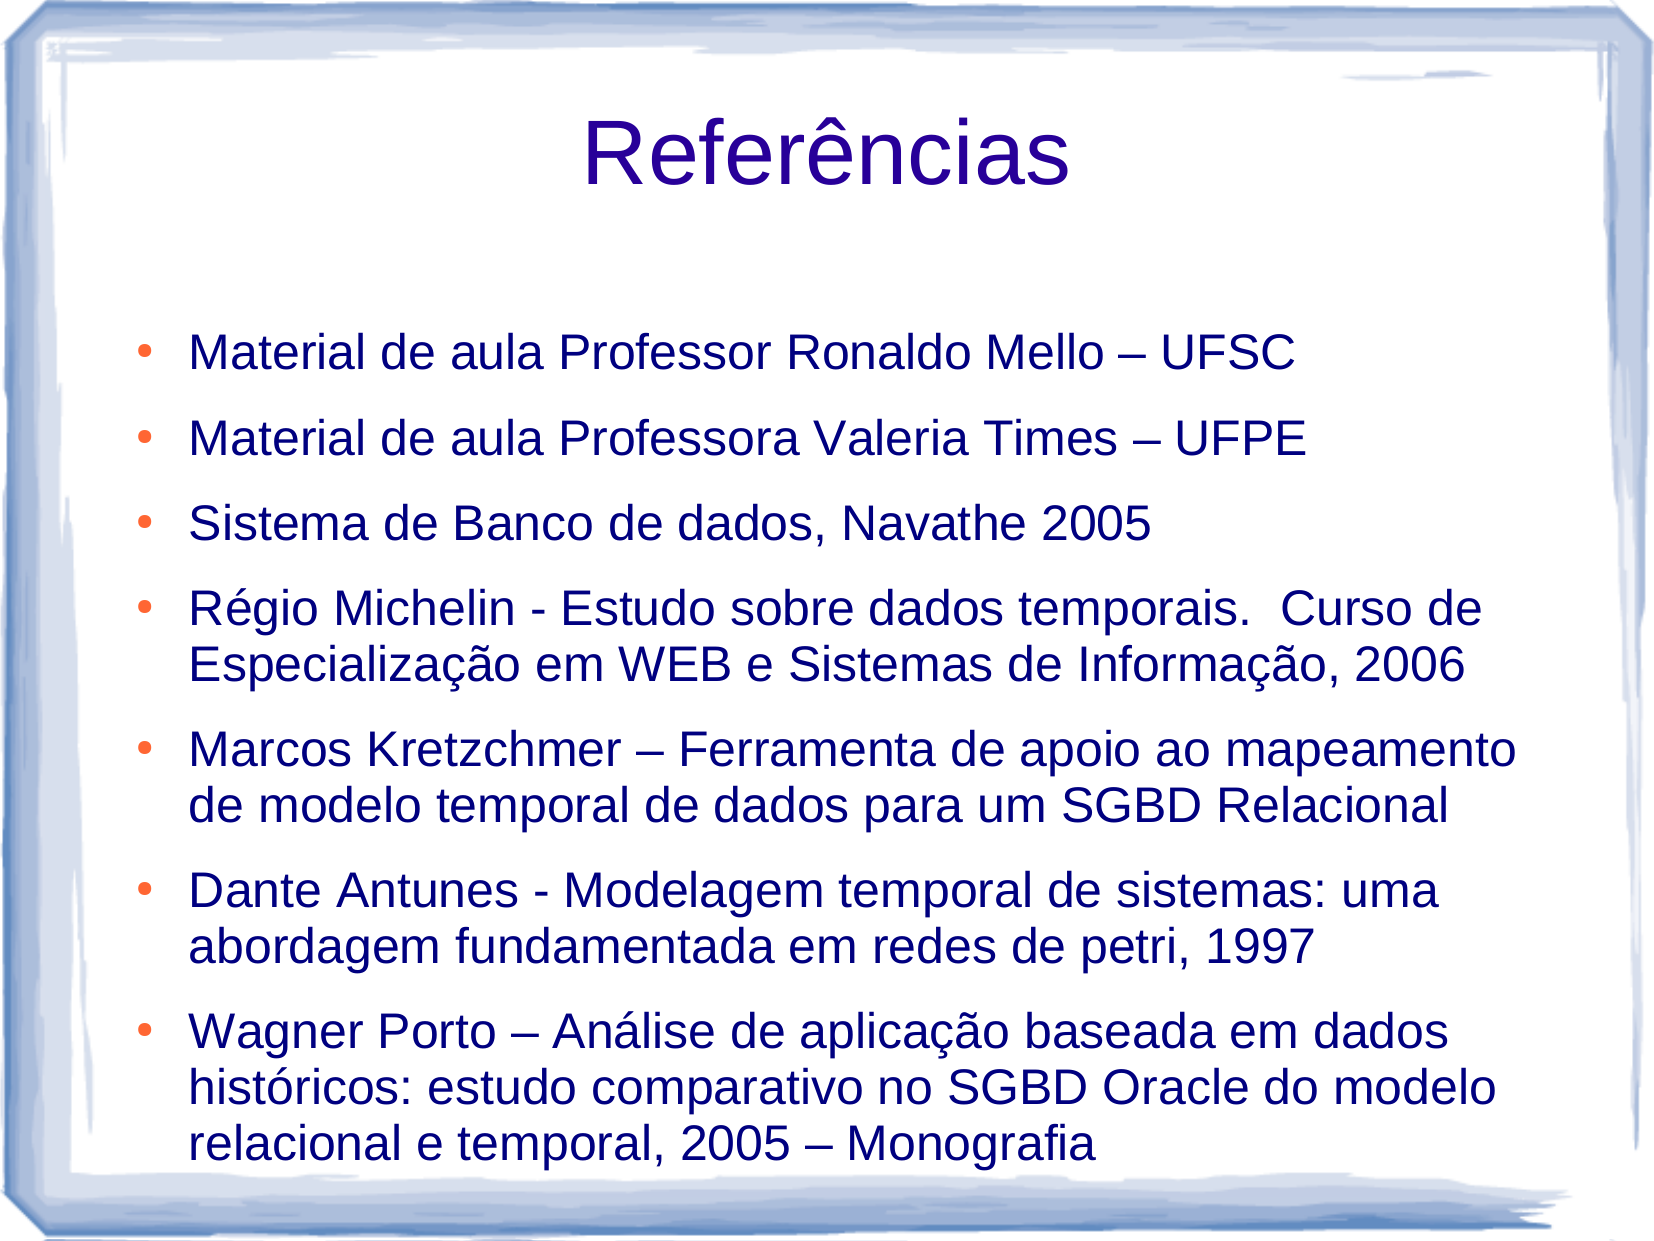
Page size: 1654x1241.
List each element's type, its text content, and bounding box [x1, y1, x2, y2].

list Material de aula Professor Ronaldo Mello – UFSC Material de aula Professora Valeria Times – UFPE Sistema de Banco de dados, Navathe 2005 Régio Michelin - Estudo sobre dados temporais. Curso de Especialização em WEB e Sistemas de Informação, 2006 Marcos Kretzchmer – Ferramenta de apoio ao mapeamento de modelo temporal de dados para um SGBD Relacional Dante Antunes - Modelagem temporal de sistemas: uma abordagem fundamentada em redes de petri, 1997 Wagner Porto – Análise de aplicação baseada em dados históricos: estudo comparativo no SGBD Oracle do modelo relacional e temporal, 2005 – Monografia [118, 324, 1571, 1172]
picture [0, 0, 1654, 1241]
title Referências [82, 49, 1571, 257]
